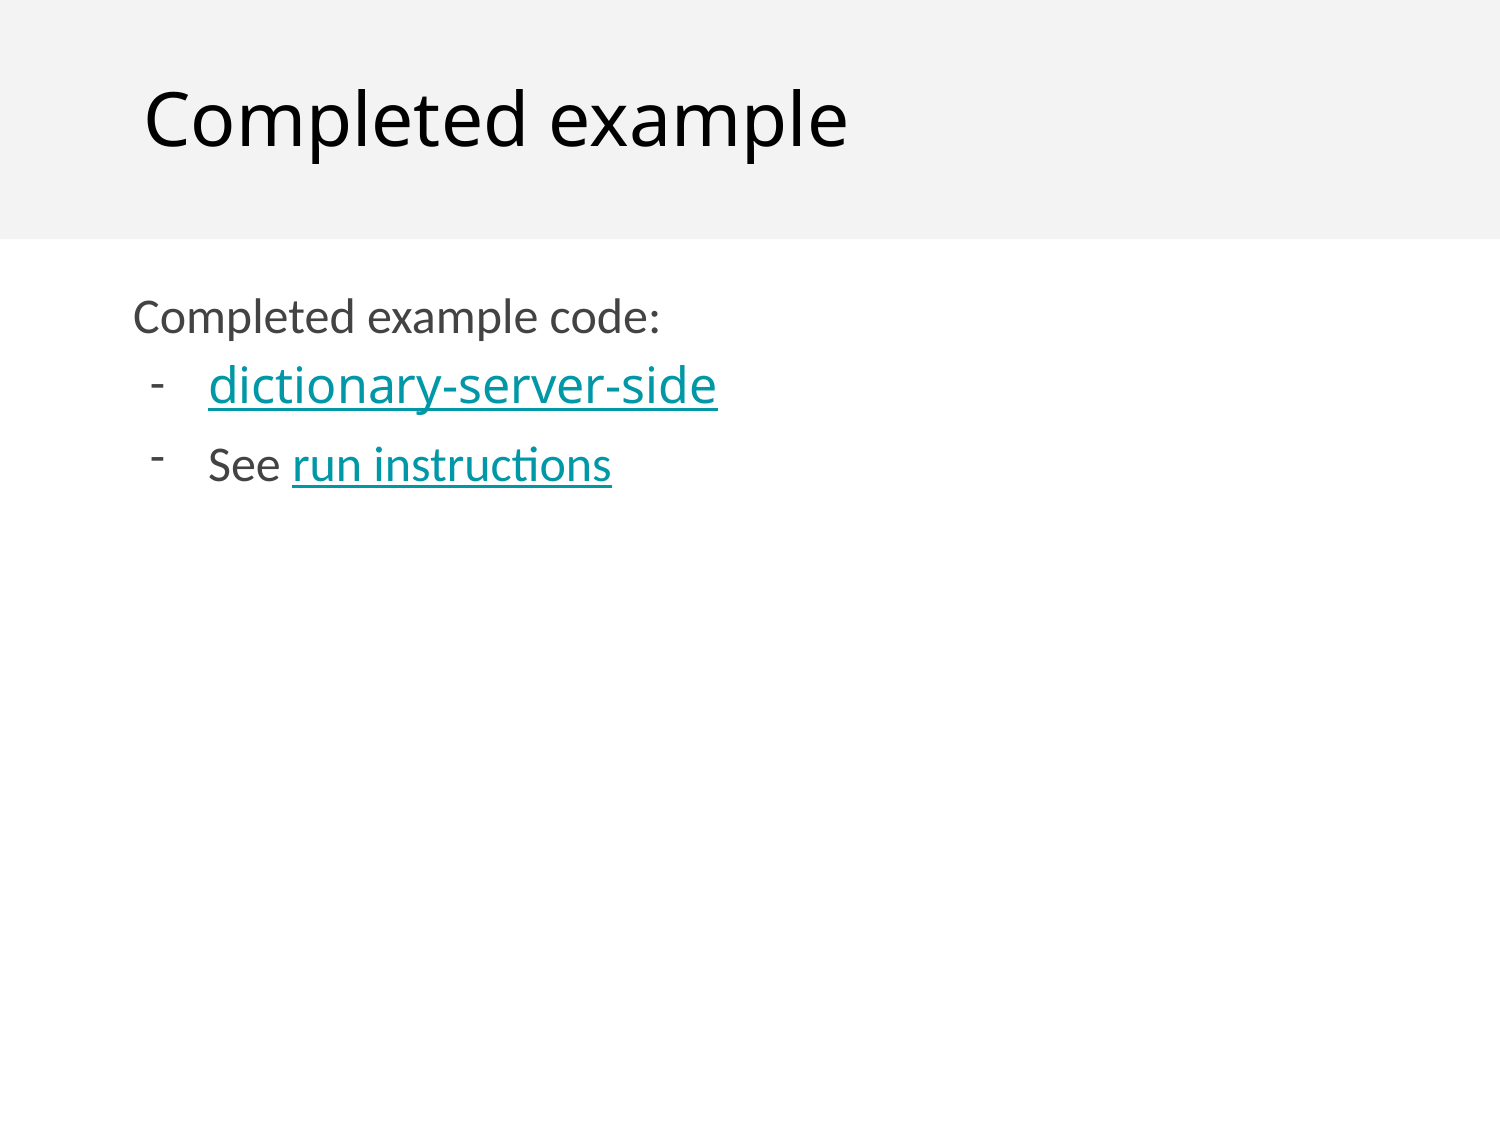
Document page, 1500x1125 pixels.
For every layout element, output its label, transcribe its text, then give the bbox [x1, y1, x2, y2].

list Completed example code: dictionary-server-side See run instructions [118, 259, 1362, 1008]
title Completed example [128, 56, 1372, 183]
